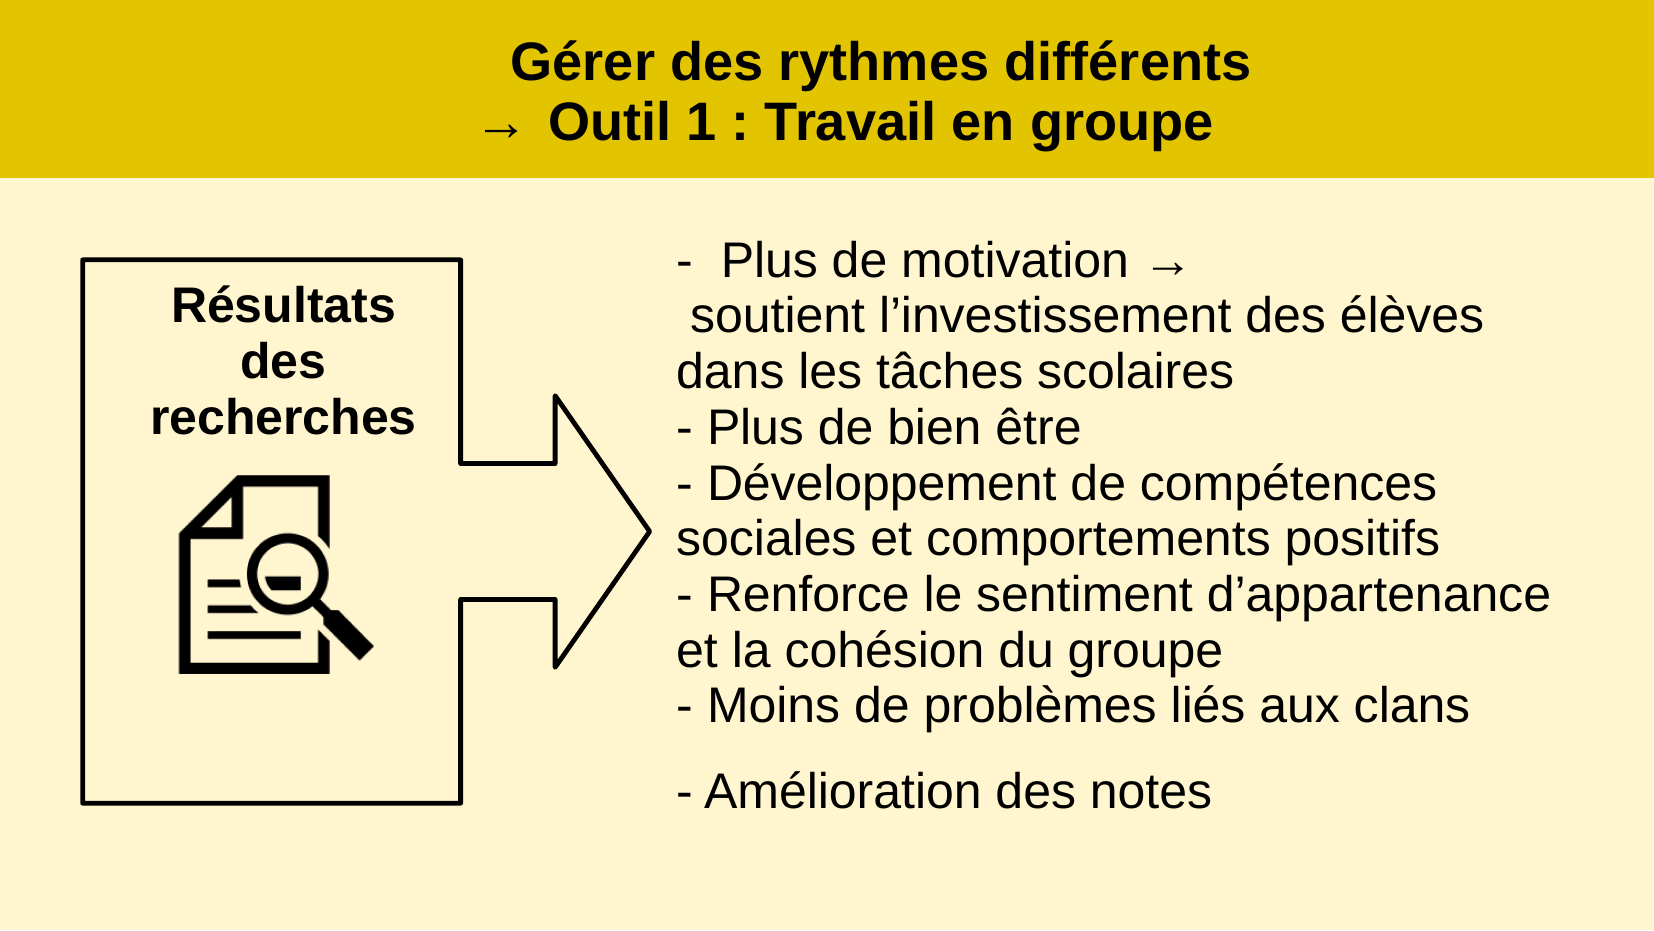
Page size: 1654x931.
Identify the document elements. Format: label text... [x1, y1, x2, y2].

text_box [0, 0, 1654, 178]
picture [165, 464, 386, 686]
text_box Résultats des recherches [106, 270, 461, 508]
text_box Gérer des rythmes différents → Outil 1 : Travail en groupe [413, 23, 1276, 160]
text_box - Plus de motivation → soutient l’investissement des élèves dans les tâches scolaires - Plus de bien être - Développement de compétences sociales et comportements positifs - Renforce le sentiment d’appartenance et la cohésion du groupe - Moins de problèmes liés aux clans - Amélioration des notes [661, 224, 1583, 827]
